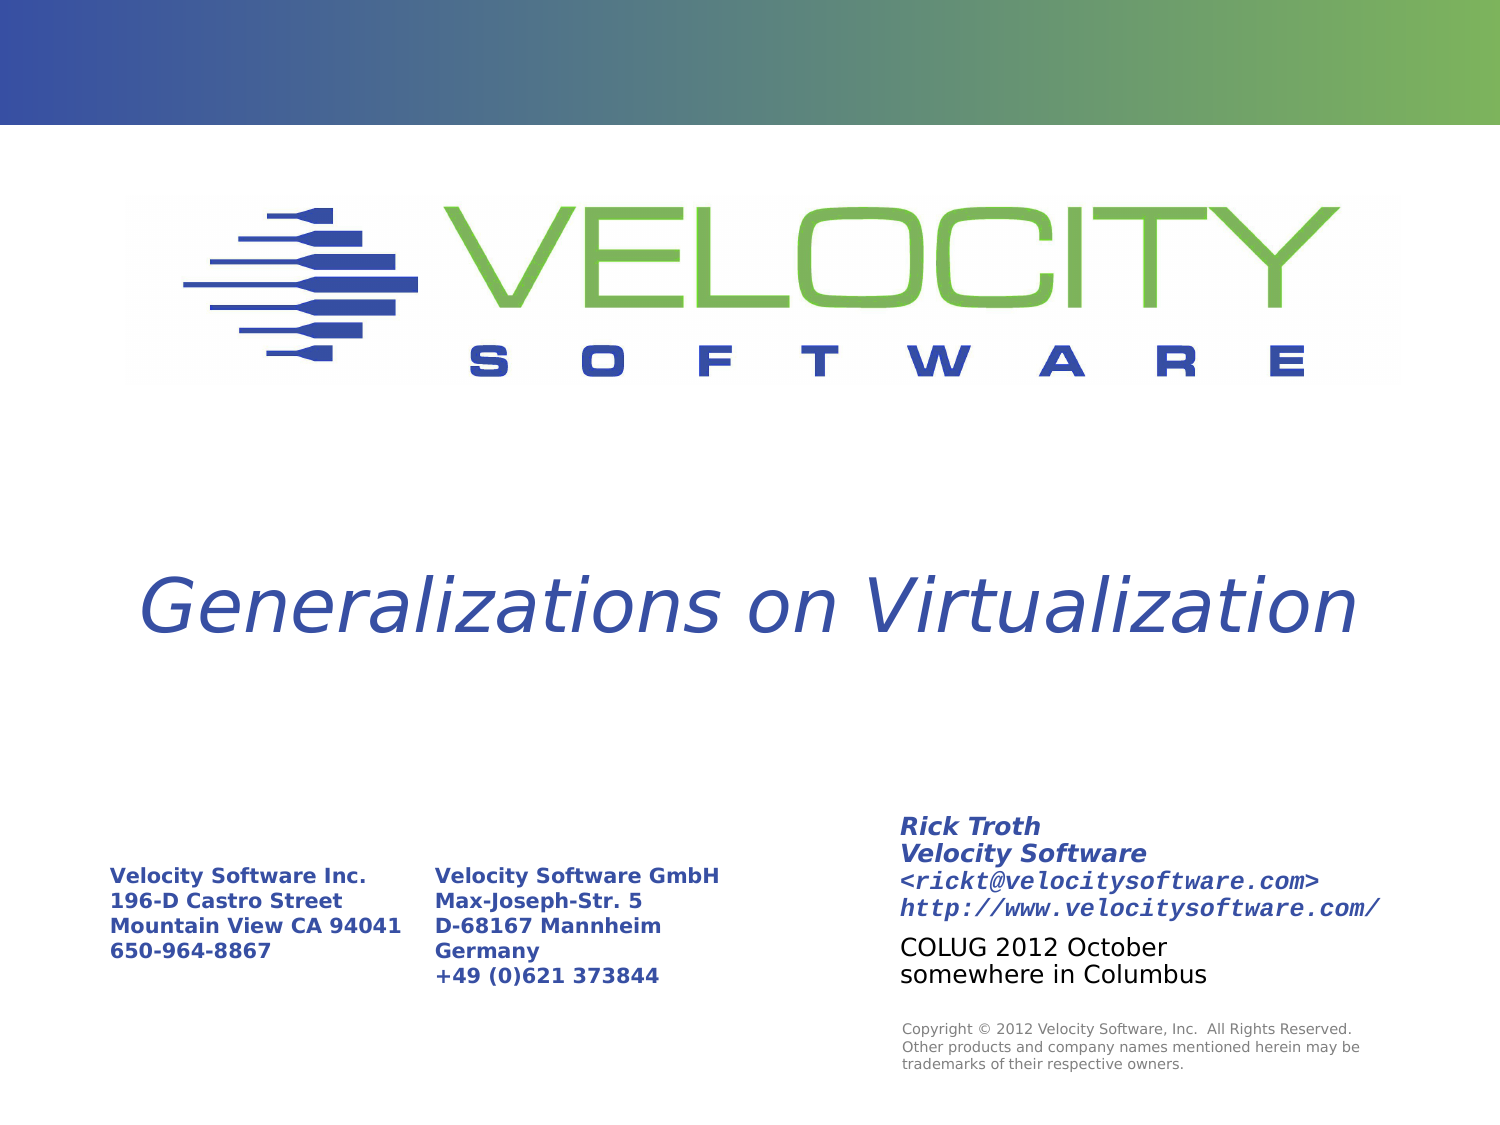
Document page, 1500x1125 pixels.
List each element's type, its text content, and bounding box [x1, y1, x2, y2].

text_box COLUG 2012 October somewhere in Columbus [900, 934, 1451, 1016]
text_box Rick Troth Velocity Software <rickt@velocitysoftware.com> http://www.velocitysoftware.com/ [900, 794, 1450, 934]
title Generalizations on Virtualization [50, 487, 1450, 719]
picture [125, 195, 1401, 385]
